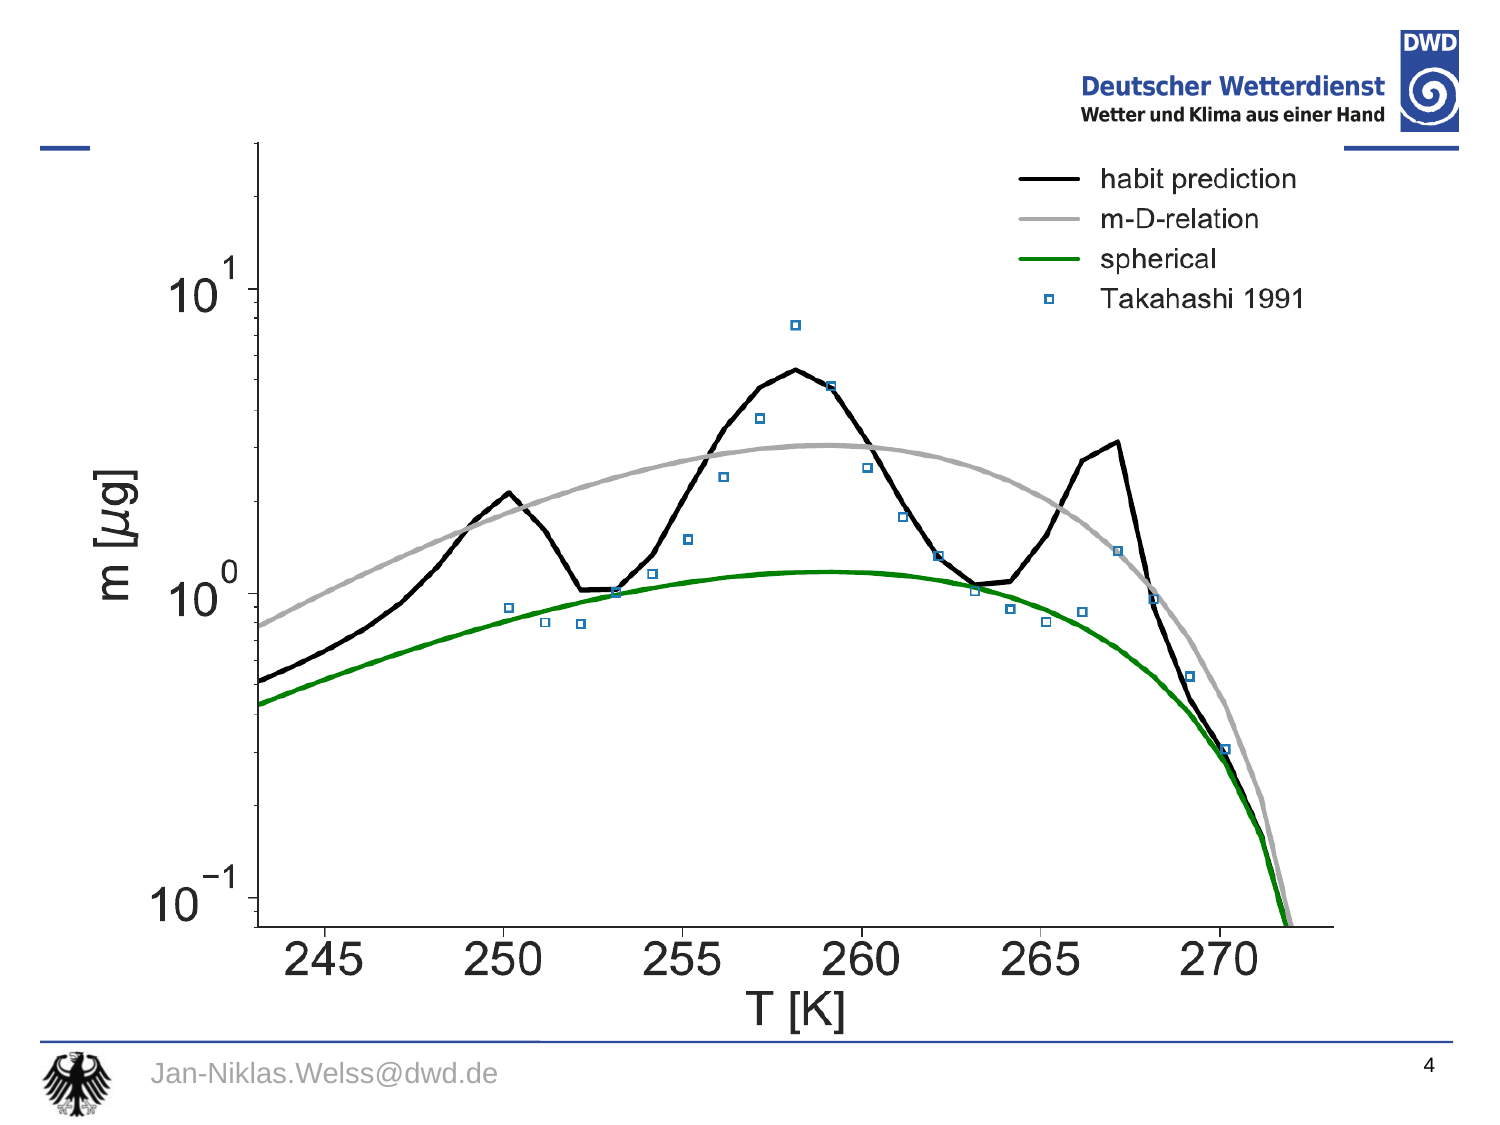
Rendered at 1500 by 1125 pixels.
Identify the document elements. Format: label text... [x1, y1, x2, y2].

slide_number 4 [1358, 1046, 1436, 1083]
picture [90, 30, 1459, 1036]
picture [40, 1050, 114, 1119]
